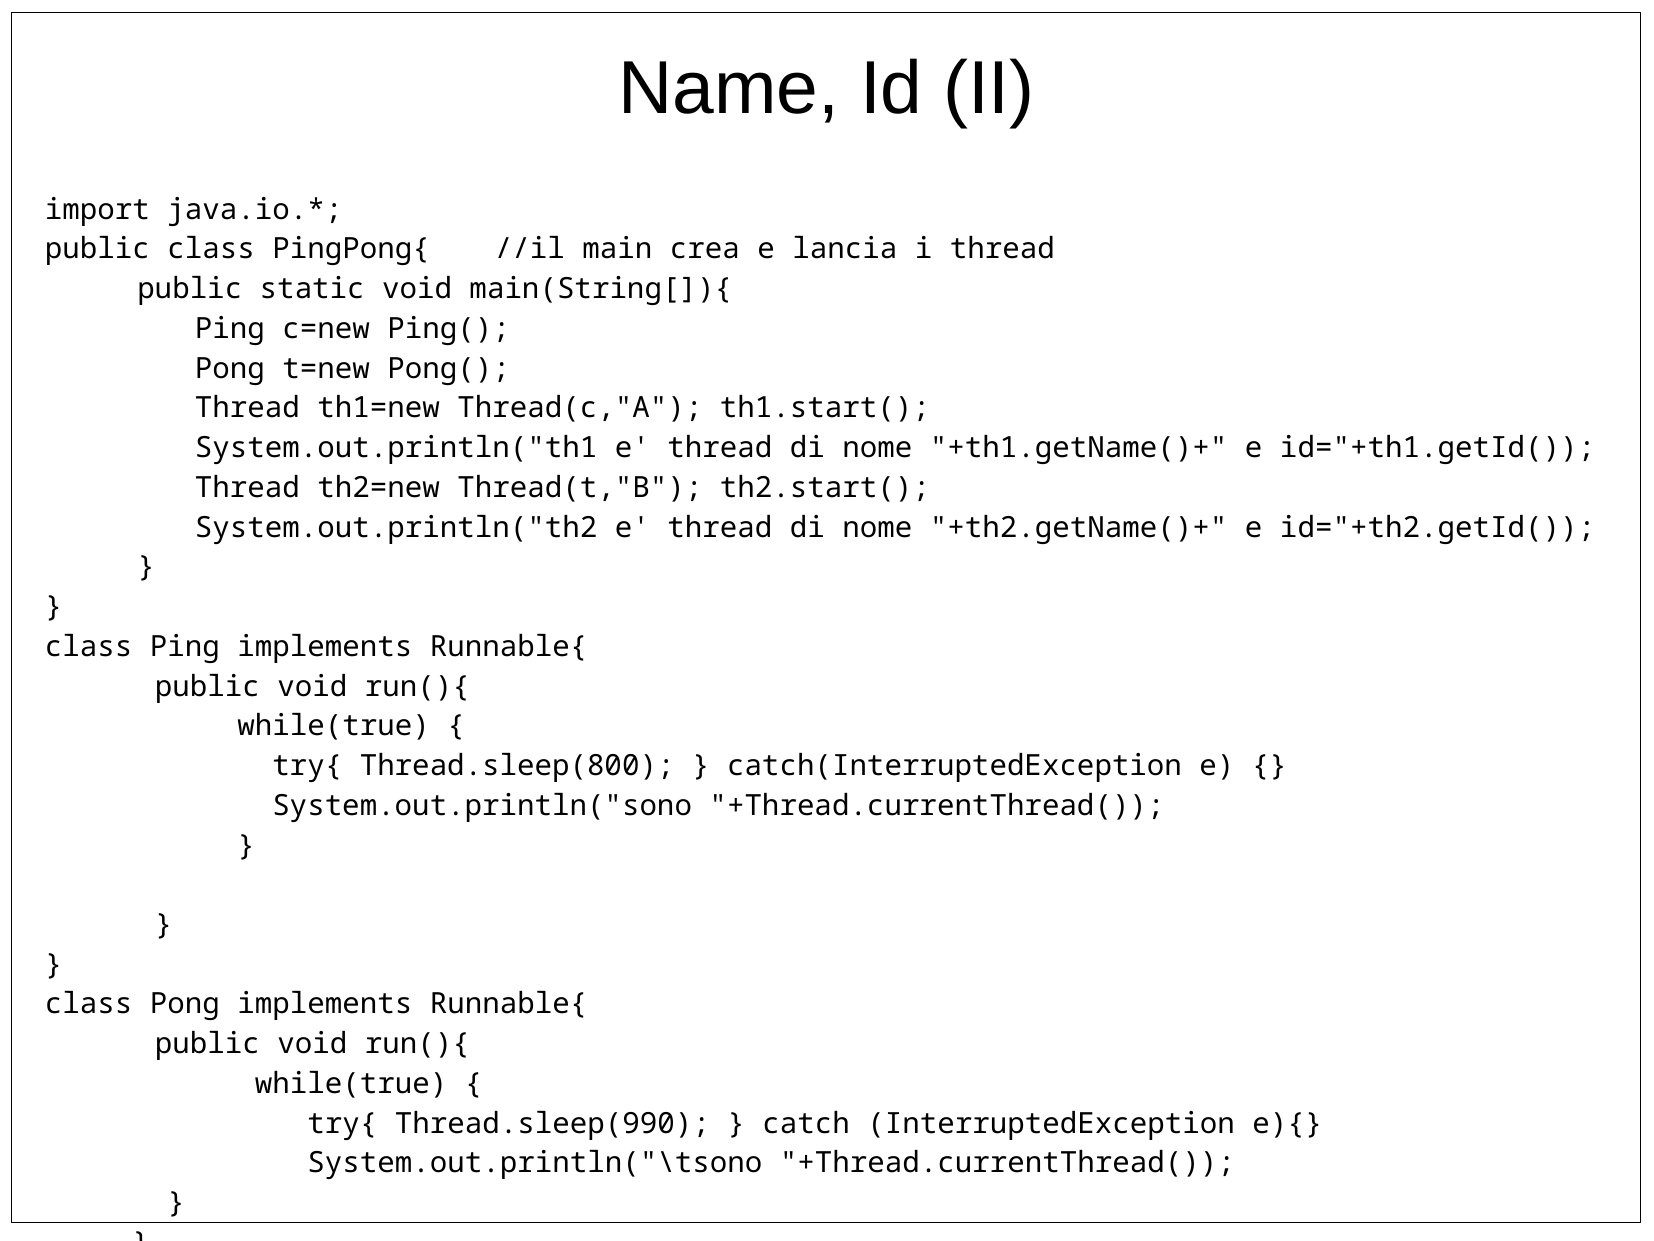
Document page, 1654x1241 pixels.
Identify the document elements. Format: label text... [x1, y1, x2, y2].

text_box import java.io.*; public class PingPong{ //il main crea e lancia i thread public static void main(String[]){ Ping c=new Ping(); Pong t=new Pong(); Thread th1=new Thread(c,"A"); th1.start(); System.out.println("th1 e' thread di nome "+th1.getName()+" e id="+th1.getId()); Thread th2=new Thread(t,"B"); th2.start(); System.out.println("th2 e' thread di nome "+th2.getName()+" e id="+th2.getId()); } } class Ping implements Runnable{ public void run(){ while(true) { try{ Thread.sleep(800); } catch(InterruptedException e) {} System.out.println("sono "+Thread.currentThread()); } } } class Pong implements Runnable{ public void run(){ while(true) { try{ Thread.sleep(990); } catch (InterruptedException e){} System.out.println("\tsono "+Thread.currentThread()); } } } [30, 180, 1654, 1182]
title Name, Id (II) [82, 0, 1571, 180]
